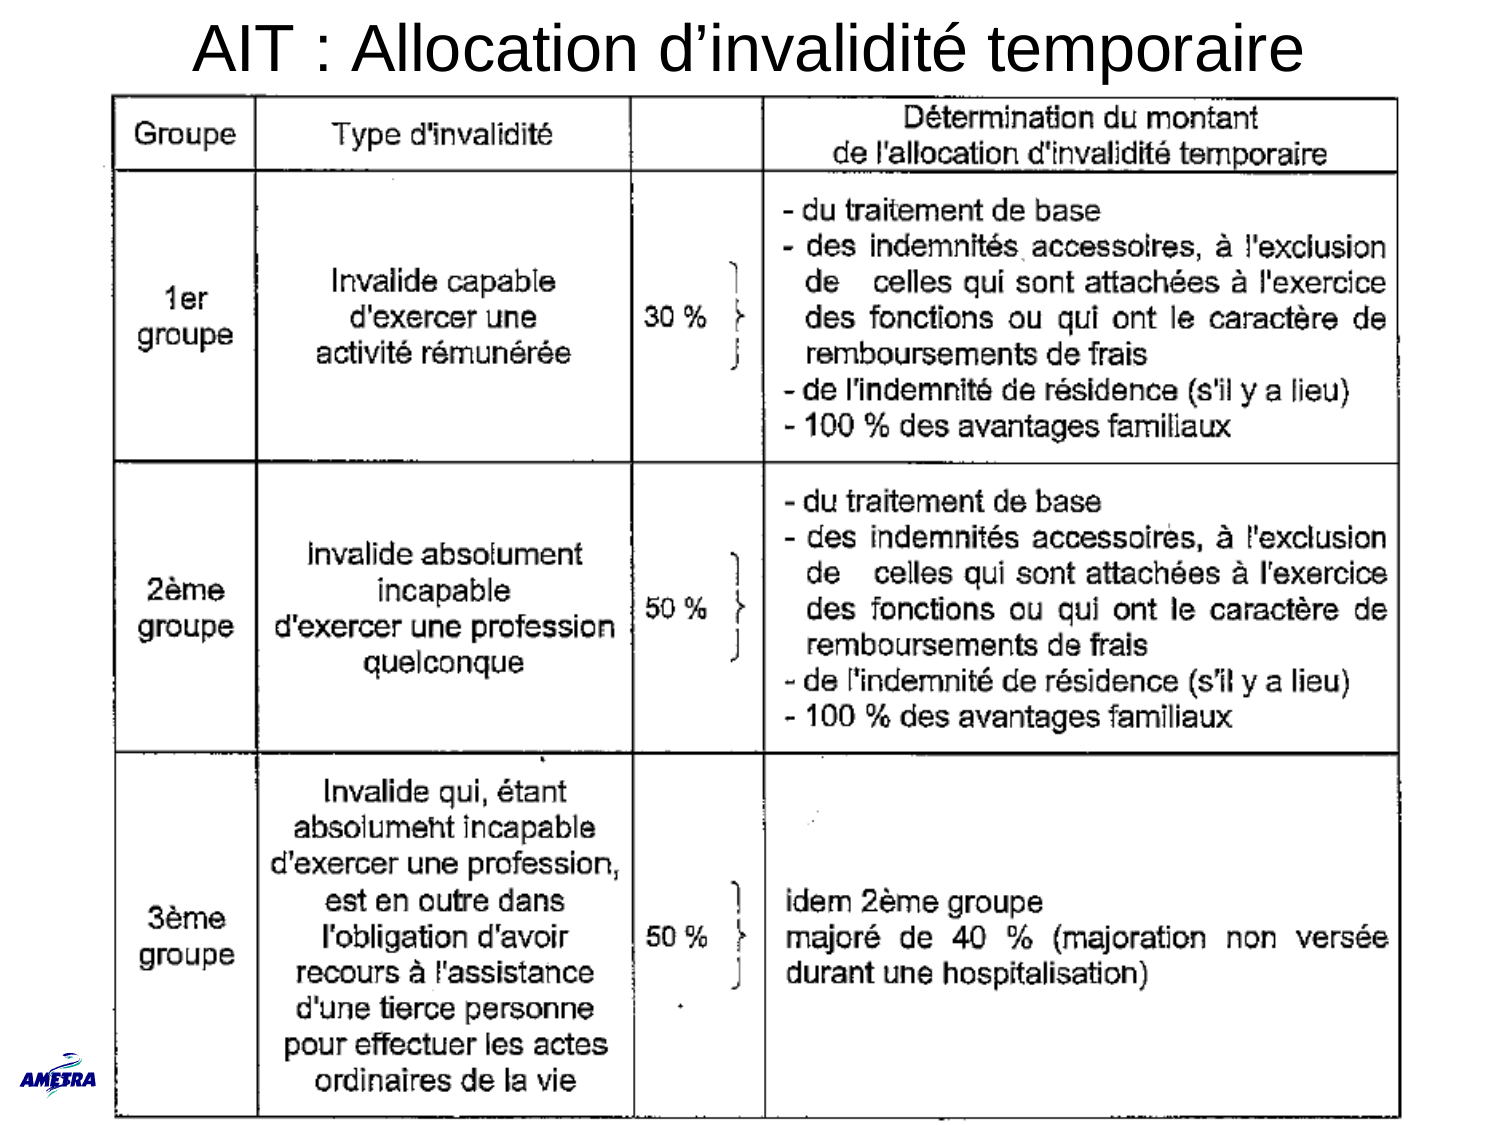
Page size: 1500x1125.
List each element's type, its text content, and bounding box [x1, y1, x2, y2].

title AIT : Allocation d’invalidité temporaire [74, 0, 1424, 114]
picture [5, 114, 1412, 1125]
